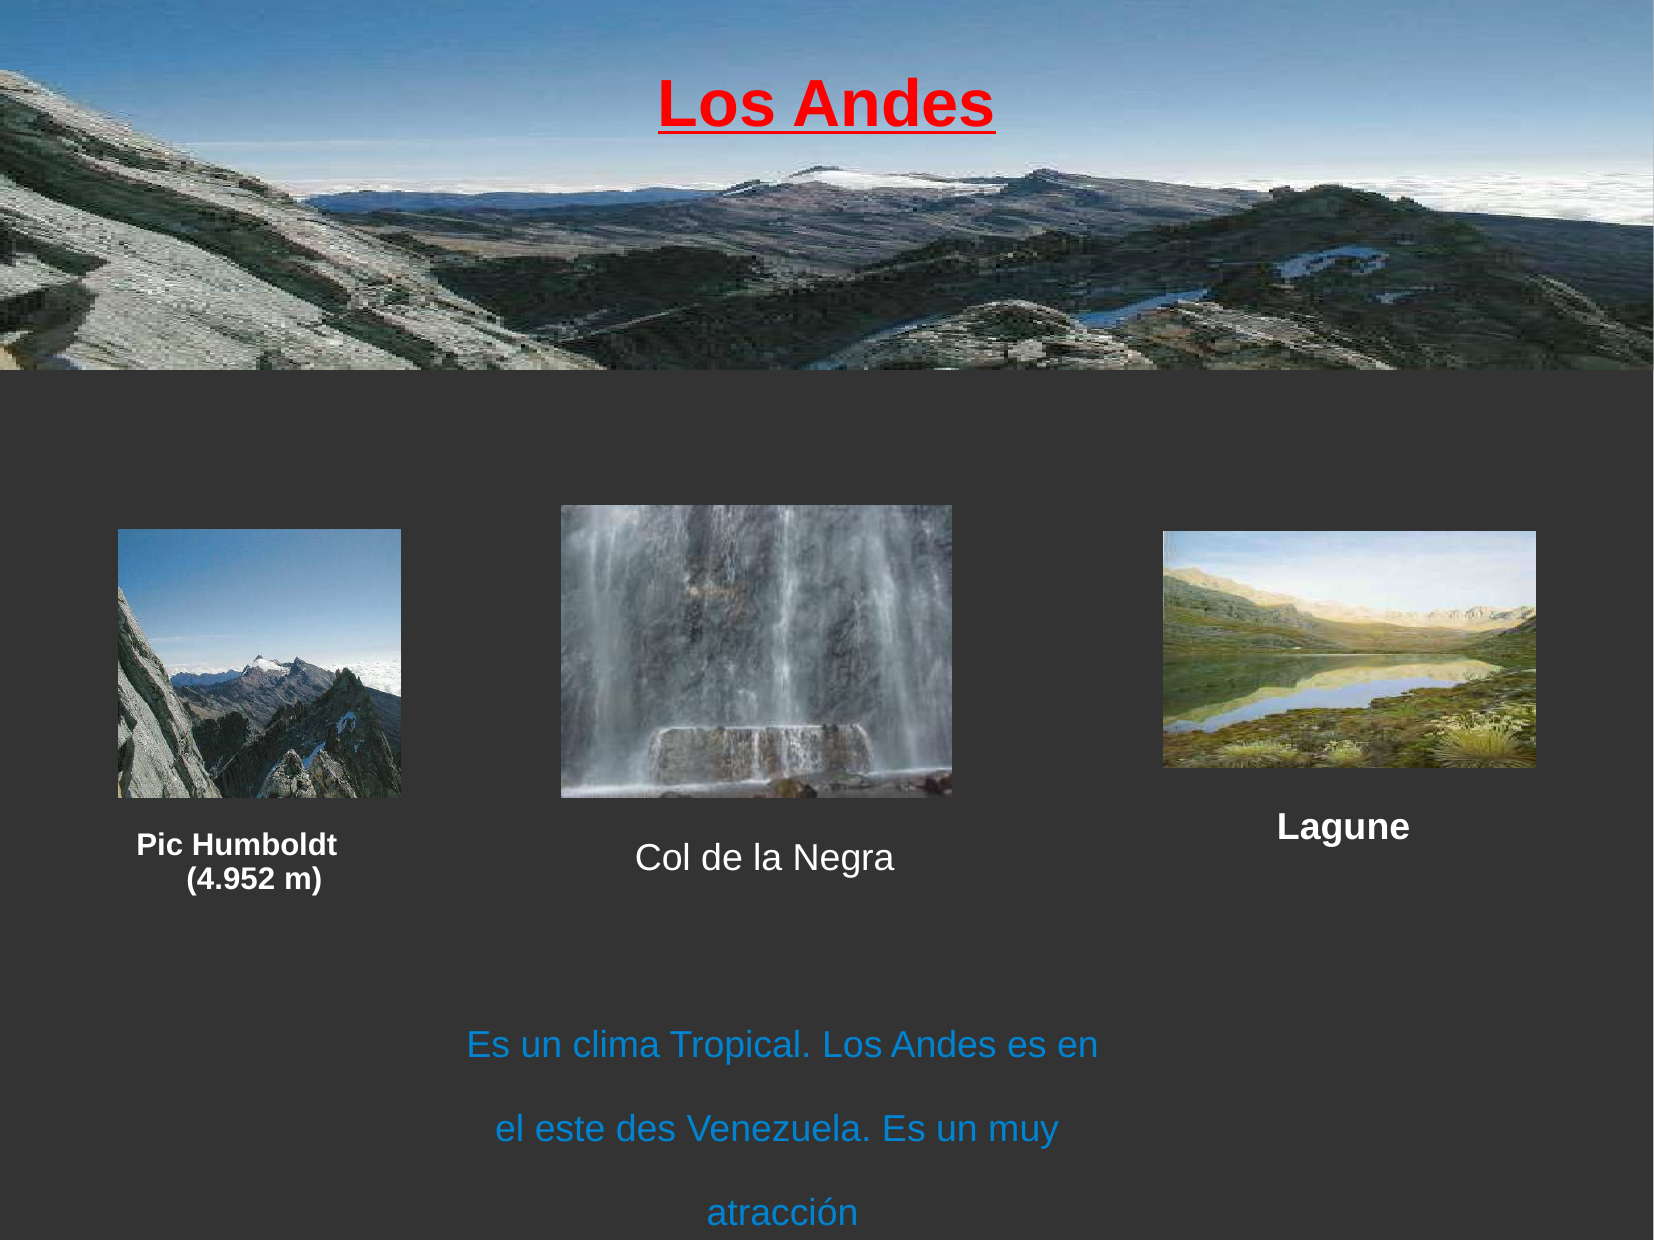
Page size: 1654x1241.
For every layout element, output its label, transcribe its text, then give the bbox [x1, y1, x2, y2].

text_box Col de la Negra [620, 828, 916, 886]
picture [118, 529, 401, 798]
picture [0, 0, 1654, 370]
picture [561, 505, 952, 798]
picture [1163, 531, 1536, 768]
text_box Lagune [1240, 798, 1447, 857]
text_box Pic Humboldt (4.952 m) [88, 826, 430, 899]
text_box Los Andes [620, 59, 1034, 178]
text_box Es un clima Tropical. Los Andes es en el este des Venezuela. Es un muy atracción [442, 974, 1123, 1200]
